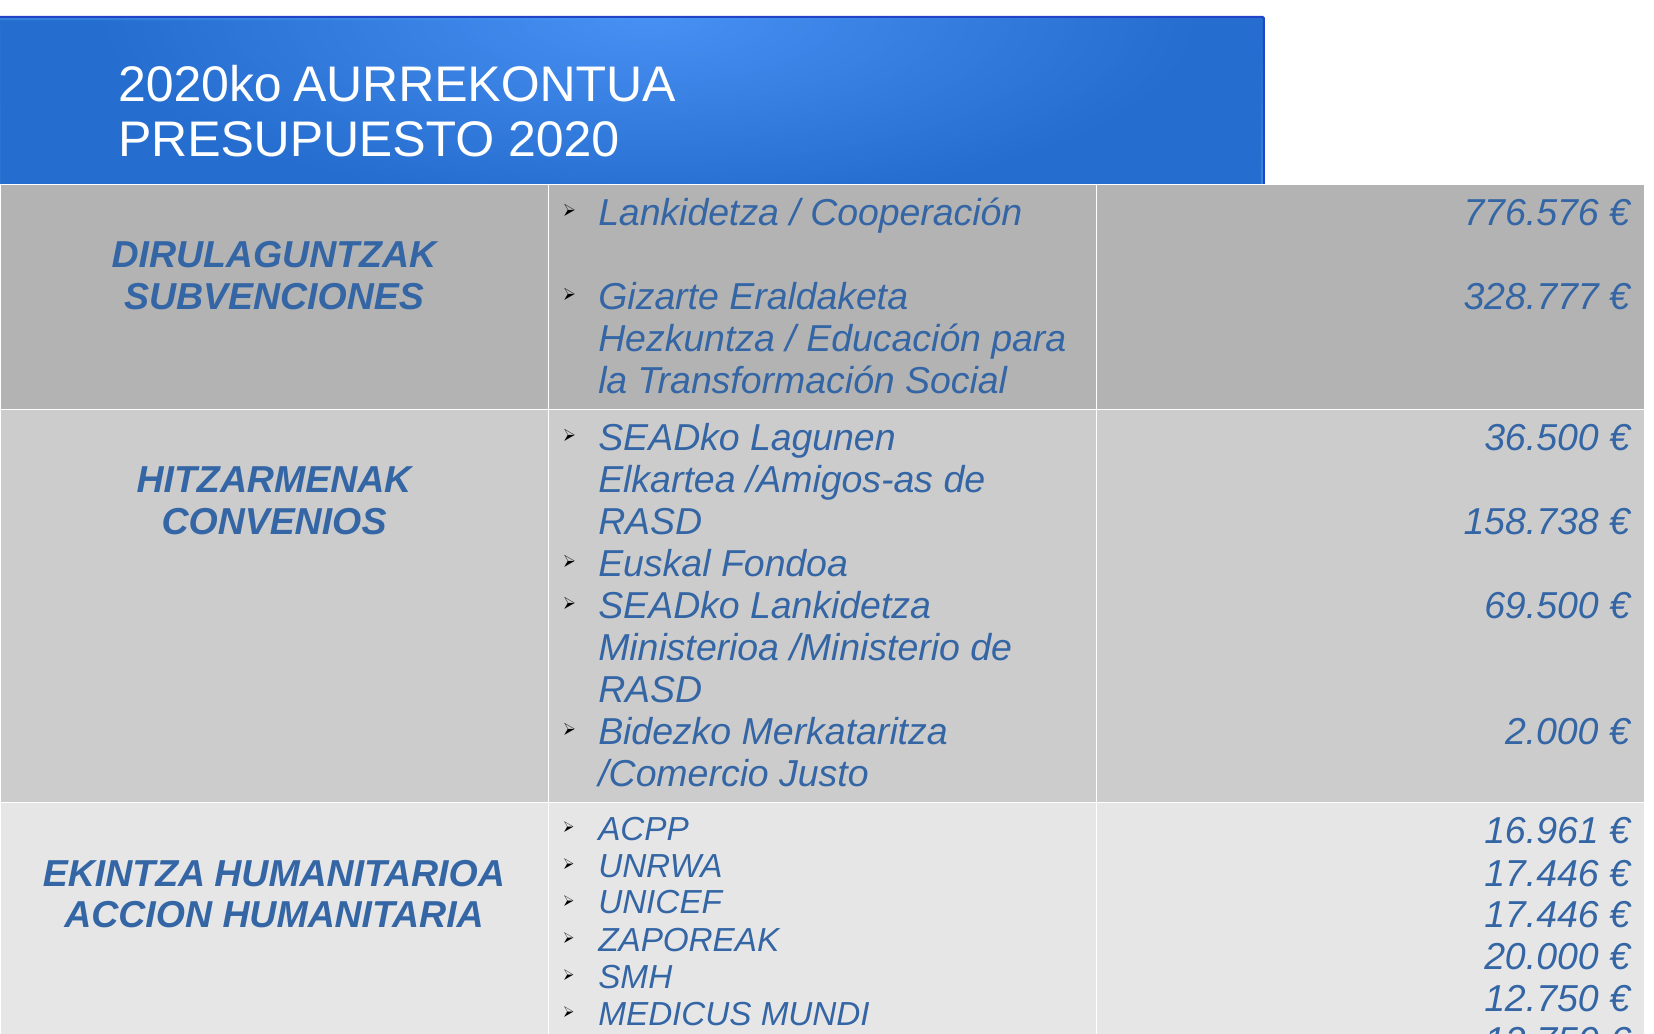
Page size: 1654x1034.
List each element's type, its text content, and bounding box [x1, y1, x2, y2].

table_header Lankidetza / Cooperación Gizarte Eraldaketa Hezkuntza / Educación para la Transformación Social [549, 185, 1096, 409]
table_cell EKINTZA HUMANITARIOA ACCION HUMANITARIA [1, 803, 548, 1034]
table_cell 16.961 € 17.446 € 17.446 € 20.000 € 12.750 € 12.750 € 3.000 € [1097, 803, 1644, 1034]
table_cell 36.500 € 158.738 € 69.500 € 2.000 € [1097, 410, 1644, 802]
table_cell SEADko Lagunen Elkartea /Amigos-as de RASD Euskal Fondoa SEADko Lankidetza Ministerioa /Ministerio de RASD Bidezko Merkataritza /Comercio Justo [549, 410, 1096, 802]
table_cell ACPP UNRWA UNICEF ZAPOREAK SMH MEDICUS MUNDI MAITZAK20 [549, 803, 1096, 1034]
table_cell HITZARMENAK CONVENIOS [1, 410, 548, 802]
table_header DIRULAGUNTZAK SUBVENCIONES [1, 185, 548, 409]
table_header 776.576 € 328.777 € [1097, 185, 1644, 409]
title 2020ko AURREKONTUA PRESUPUESTO 2020 [118, 39, 1235, 184]
